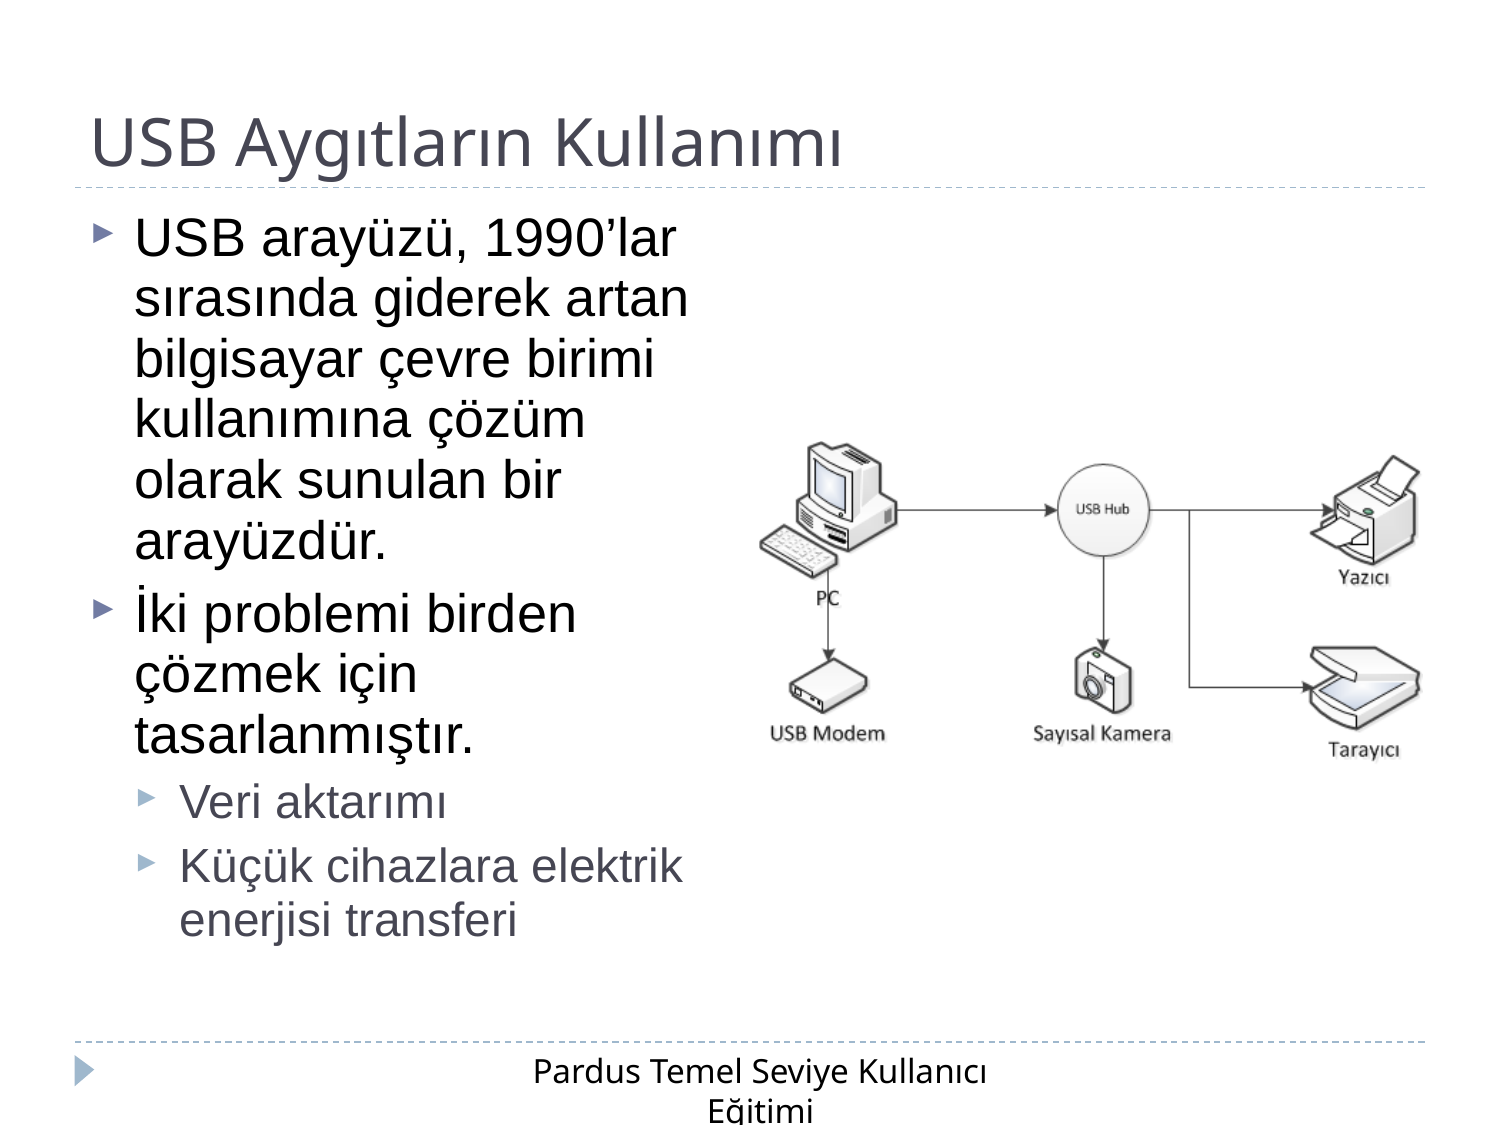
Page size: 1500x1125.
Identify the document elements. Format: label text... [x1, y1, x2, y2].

title USB Aygıtların Kullanımı [75, 37, 1425, 188]
picture [759, 441, 1423, 767]
list USB arayüzü, 1990’lar sırasında giderek artan bilgisayar çevre birimi kullanımına çözüm olarak sunulan bir arayüzdür. İki problemi birden çözmek için tasarlanmıştır. Veri aktarımı Küçük cihazlara elektrik enerjisi transferi [75, 200, 738, 1010]
